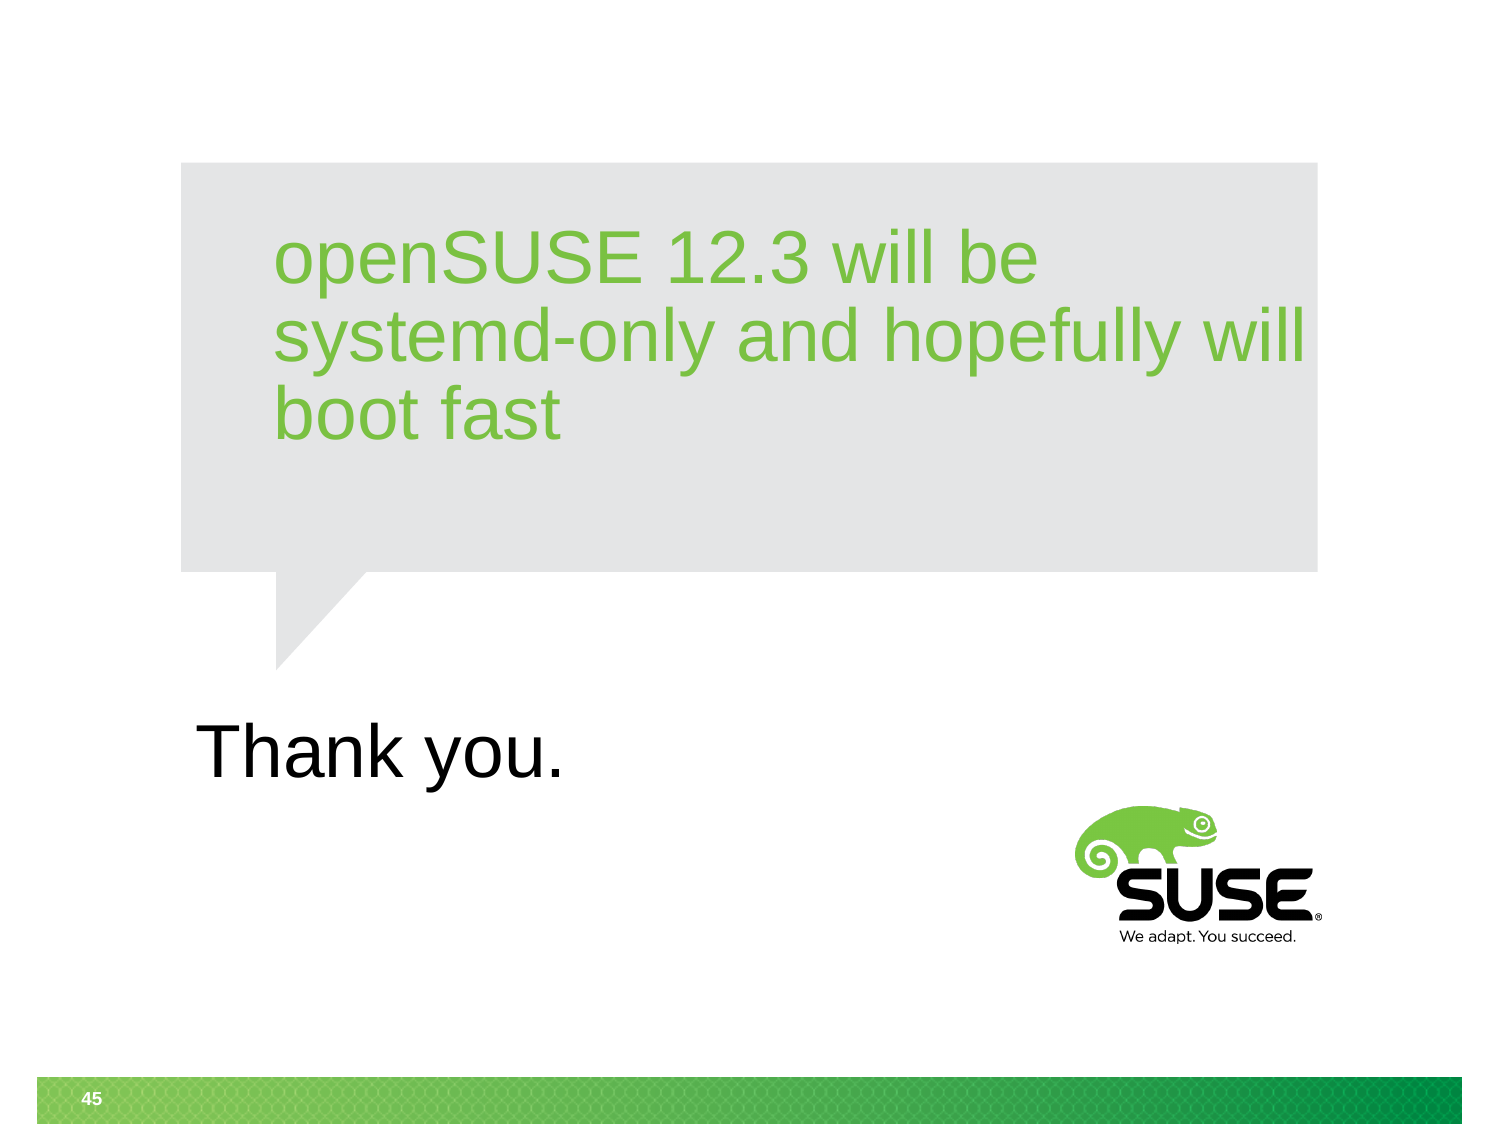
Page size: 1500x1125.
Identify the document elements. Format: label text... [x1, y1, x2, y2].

text_box openSUSE 12.3 will be systemd-only and hopefully will boot fast [259, 213, 1334, 463]
picture [1075, 806, 1322, 944]
picture [37, 1077, 1462, 1124]
